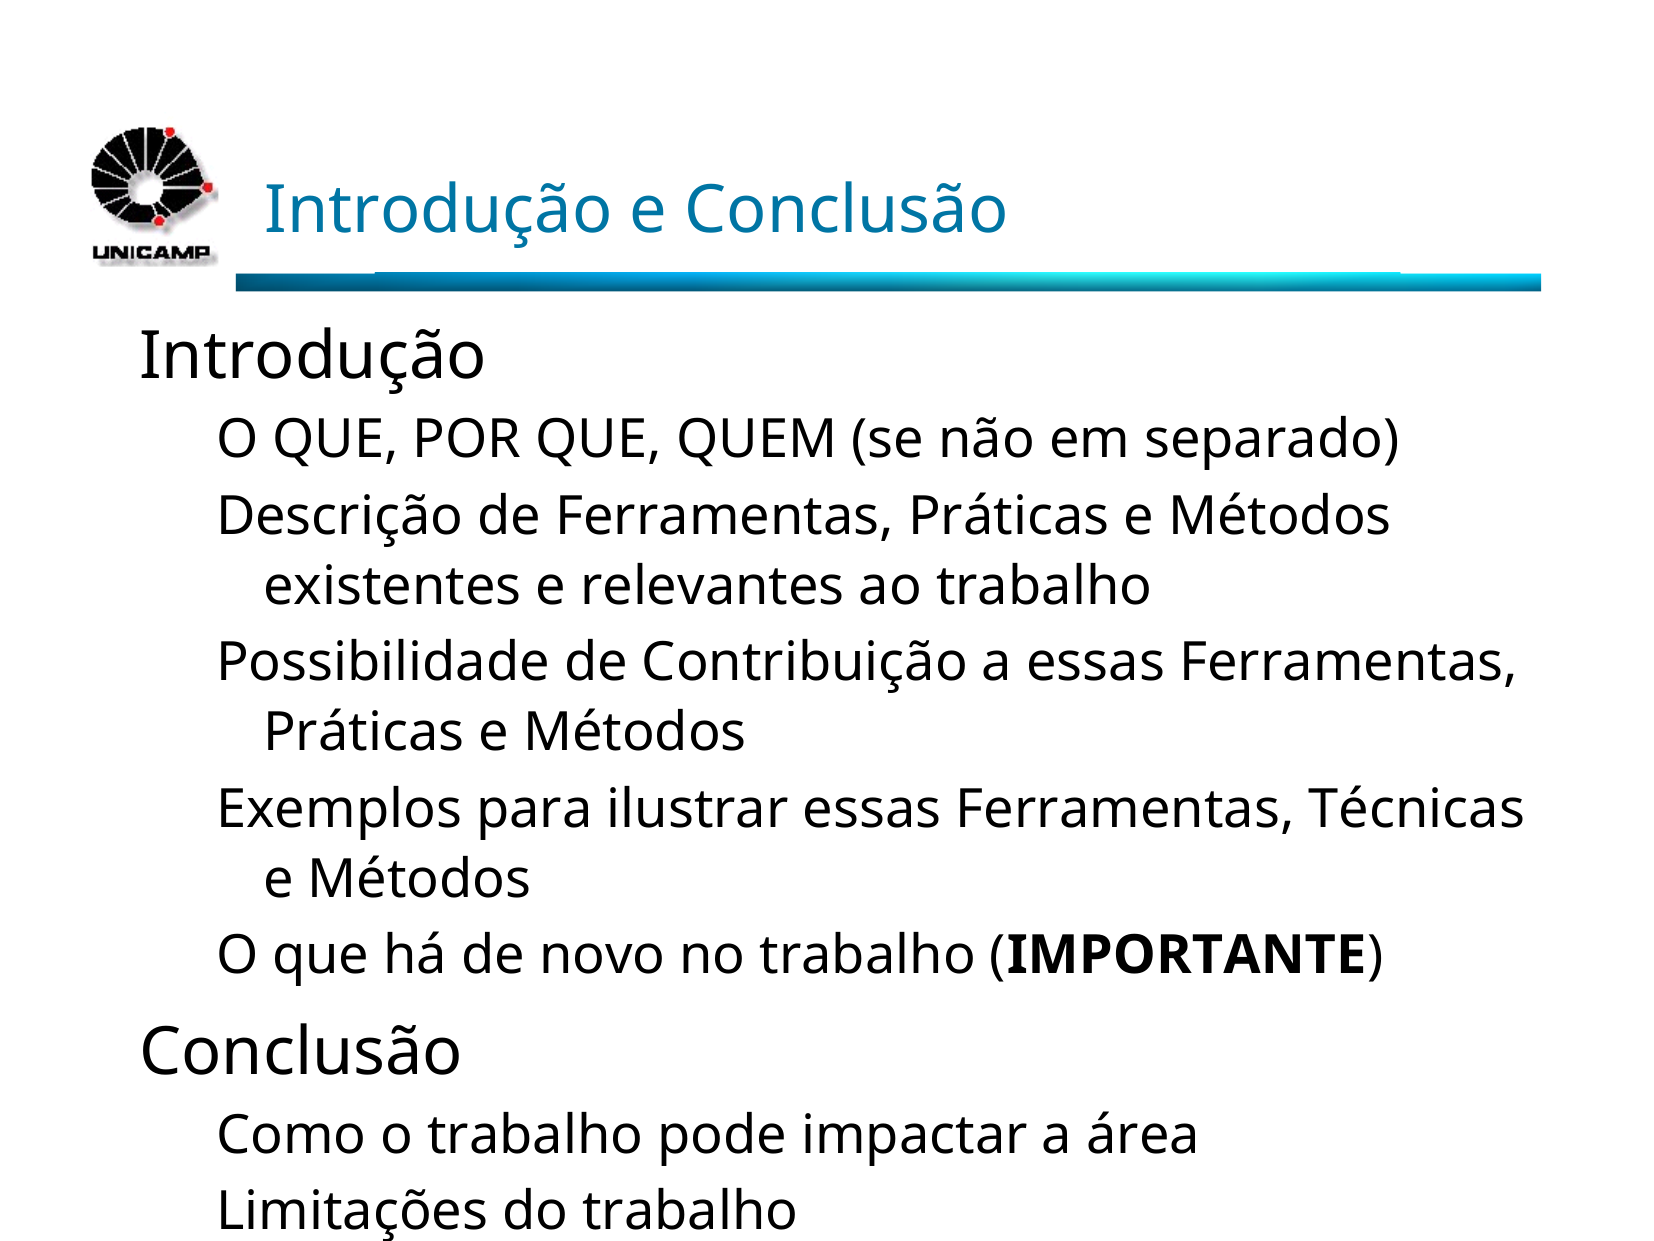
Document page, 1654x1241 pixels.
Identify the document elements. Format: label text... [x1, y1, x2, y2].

title Introdução e Conclusão [264, 42, 1534, 250]
list Introdução O QUE, POR QUE, QUEM (se não em separado) Descrição de Ferramentas, Práticas e Métodos existentes e relevantes ao trabalho Possibilidade de Contribuição a essas Ferramentas, Práticas e Métodos Exemplos para ilustrar essas Ferramentas, Técnicas e Métodos O que há de novo no trabalho (IMPORTANTE) Conclusão Como o trabalho pode impactar a área Limitações do trabalho [121, 309, 1534, 1182]
picture [125, 272, 1654, 295]
